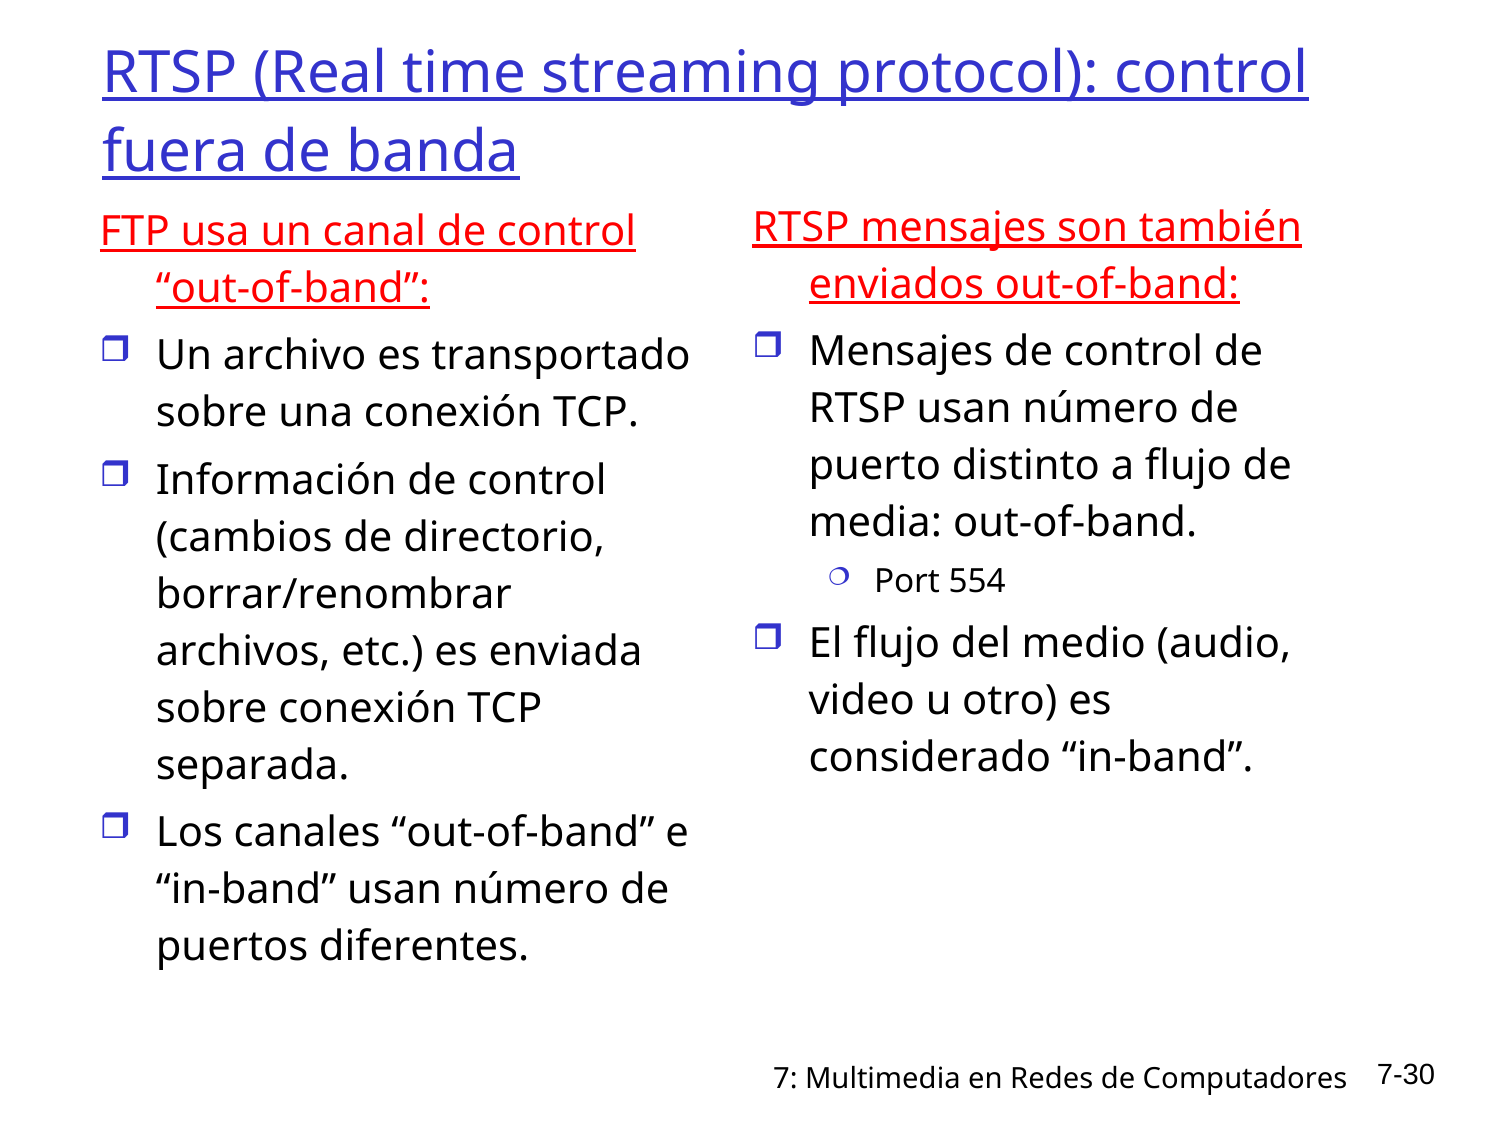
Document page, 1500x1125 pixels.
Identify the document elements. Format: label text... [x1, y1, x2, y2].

list FTP usa un canal de control “out-of-band”: Un archivo es transportado sobre una conexión TCP. Información de control (cambios de directorio, borrar/renombrar archivos, etc.) es enviada sobre conexión TCP separada. Los canales “out-of-band” e “in-band” usan número de puertos diferentes. [84, 192, 710, 1079]
list RTSP mensajes son también enviados out-of-band: Mensajes de control de RTSP usan número de puerto distinto a flujo de media: out-of-band. Port 554 El flujo del medio (audio, video u otro) es considerado “in-band”. [737, 188, 1363, 995]
title RTSP (Real time streaming protocol): control fuera de banda [87, 33, 1363, 185]
